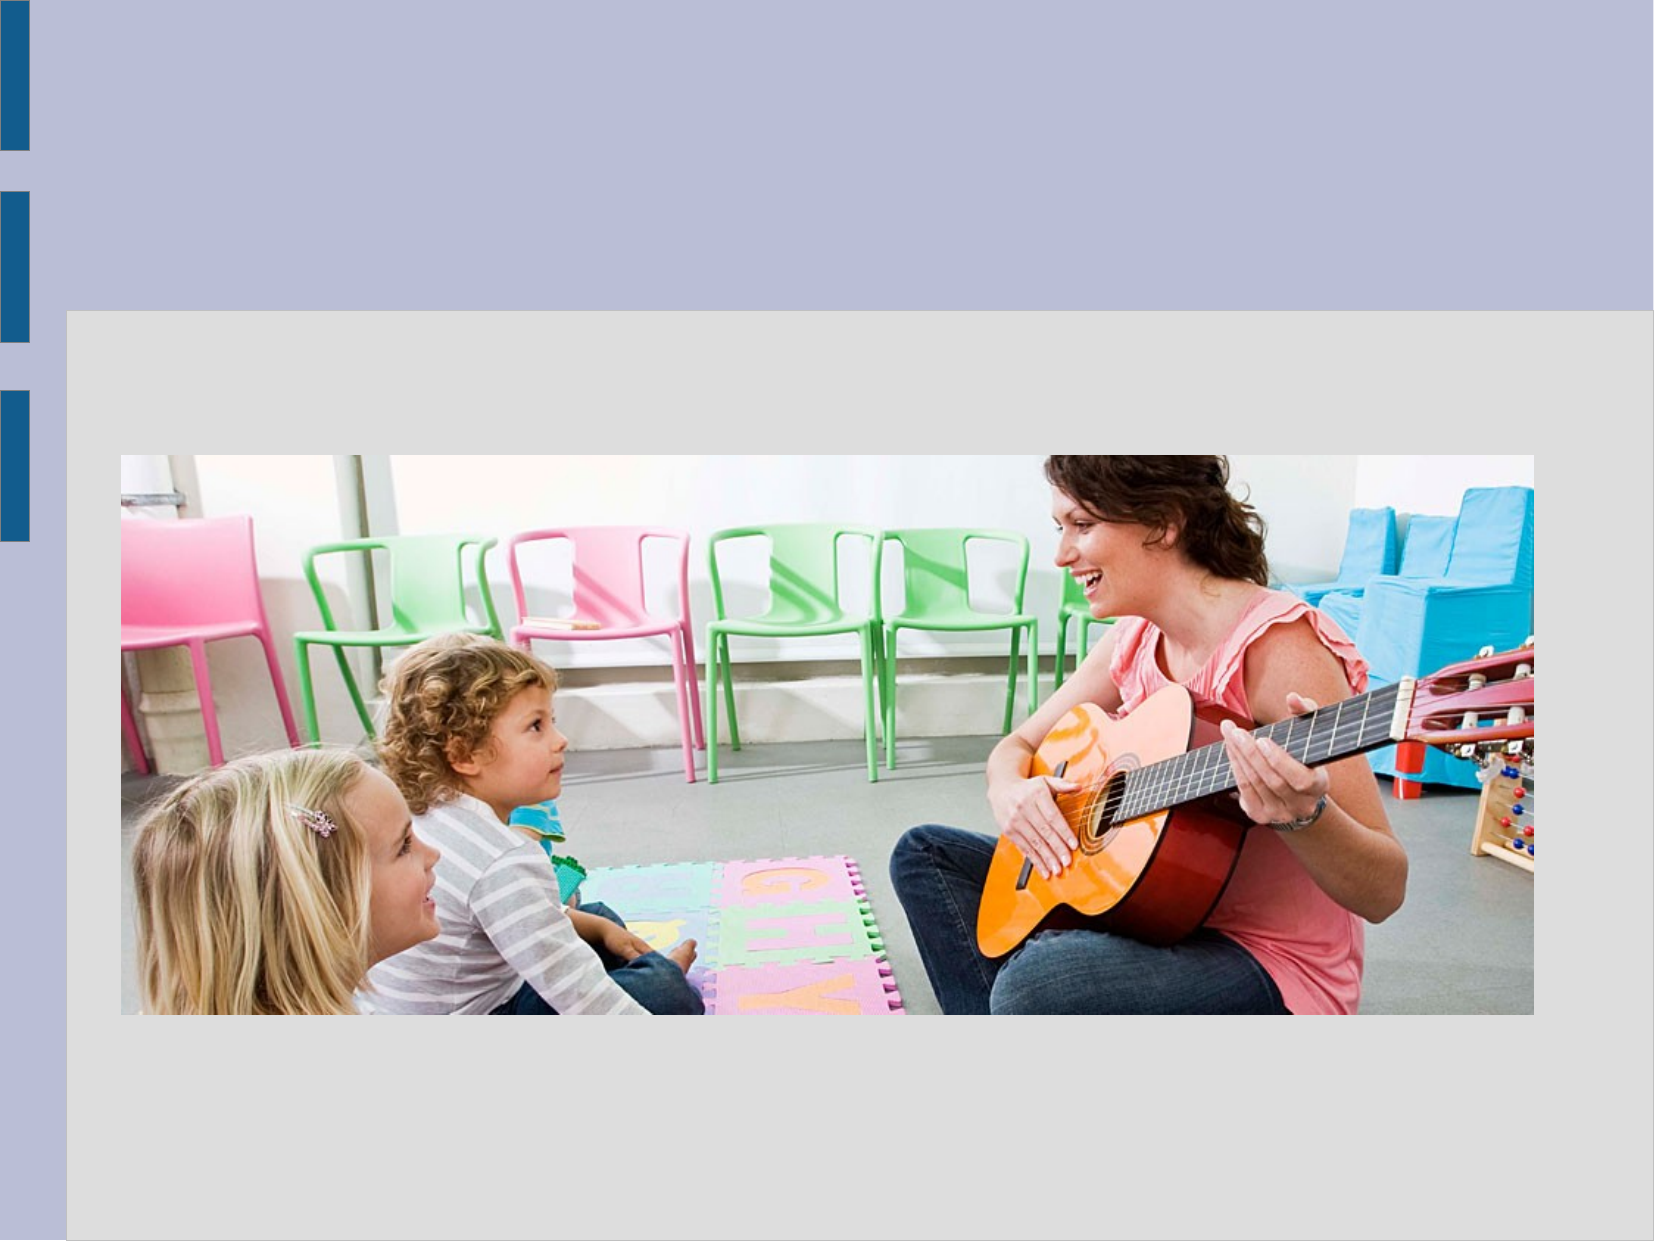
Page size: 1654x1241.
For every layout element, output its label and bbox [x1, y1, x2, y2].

picture [121, 455, 1534, 1015]
picture [1527, 506, 1534, 536]
